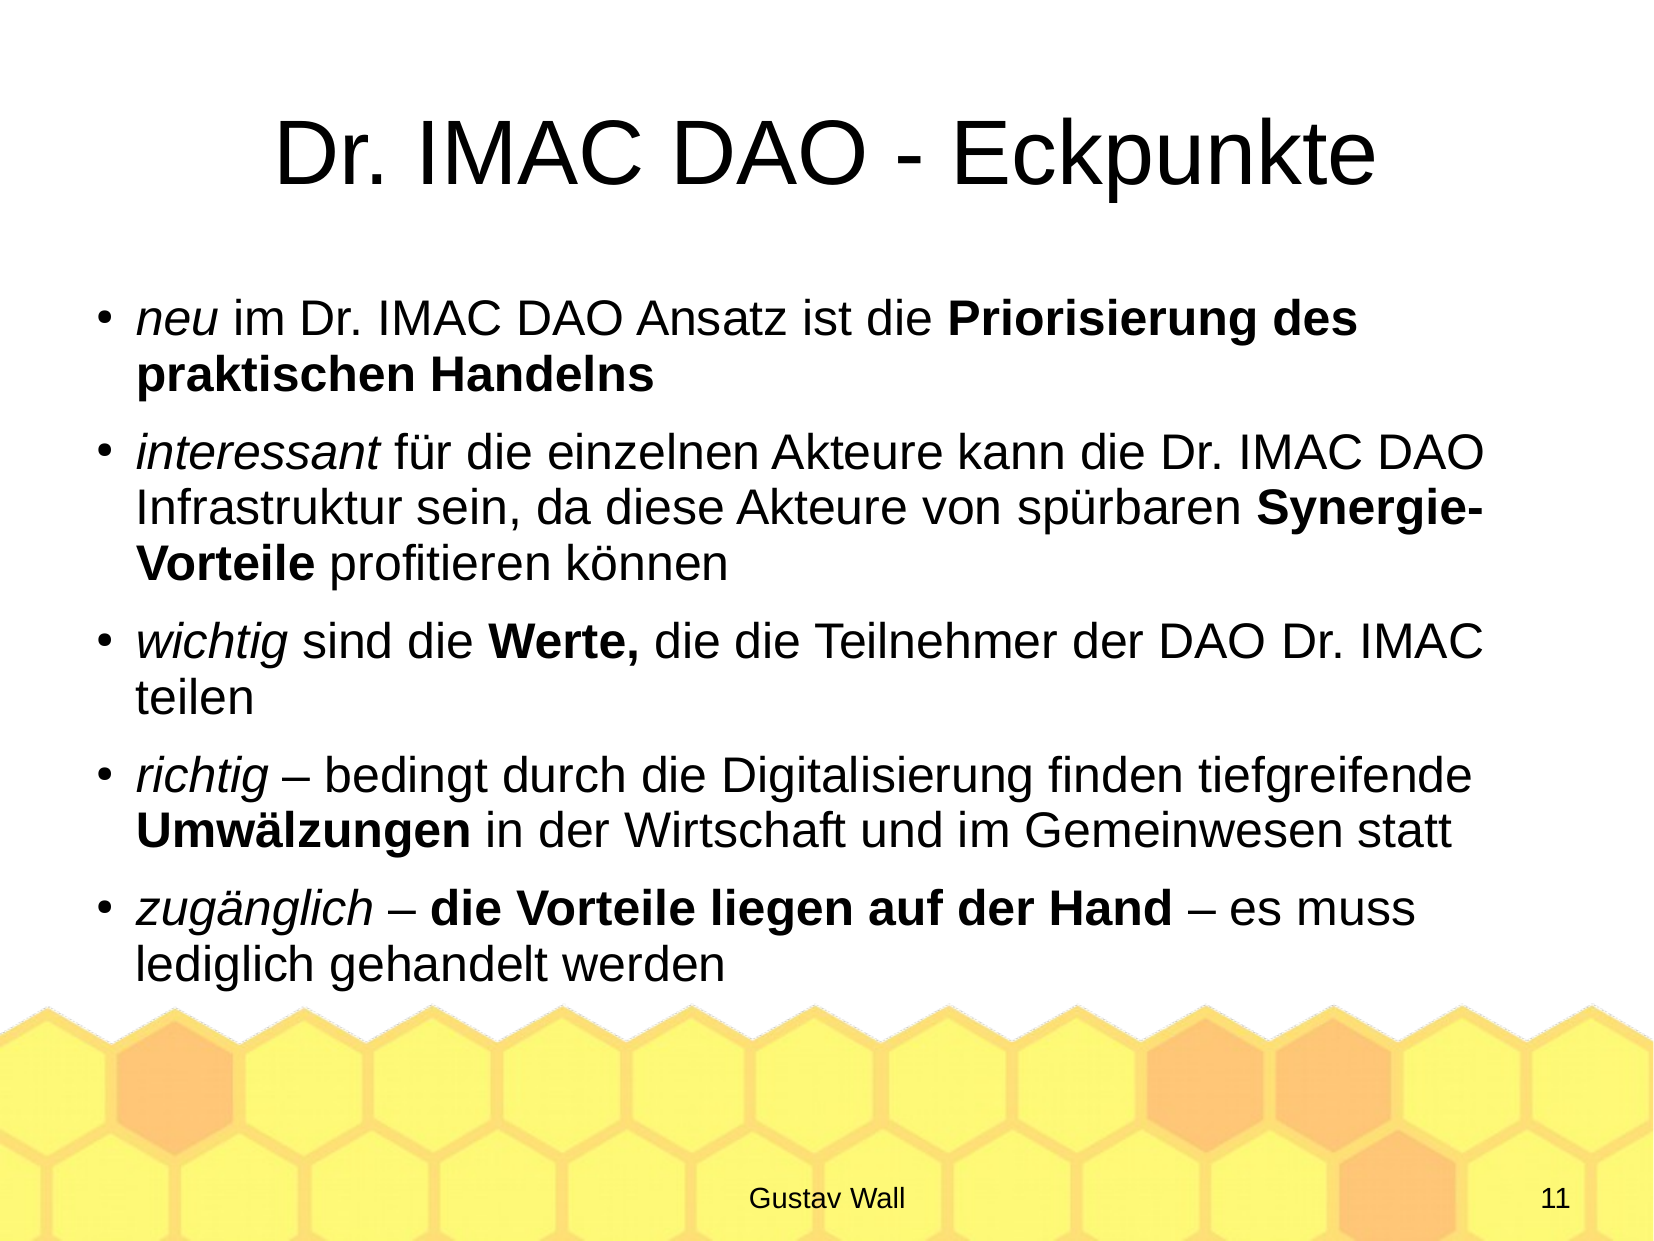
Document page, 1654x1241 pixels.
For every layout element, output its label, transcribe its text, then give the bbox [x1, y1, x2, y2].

list neu im Dr. IMAC DAO Ansatz ist die Priorisierung des praktischen Handelns interessant für die einzelnen Akteure kann die Dr. IMAC DAO Infrastruktur sein, da diese Akteure von spürbaren Synergie-Vorteile profitieren können wichtig sind die Werte, die die Teilnehmer der DAO Dr. IMAC teilen richtig – bedingt durch die Digitalisierung finden tiefgreifende Umwälzungen in der Wirtschaft und im Gemeinwesen statt zugänglich – die Vorteile liegen auf der Hand – es muss lediglich gehandelt werden [82, 290, 1571, 1010]
title Dr. IMAC DAO - Eckpunkte [82, 49, 1571, 257]
picture [0, 1001, 1654, 1241]
